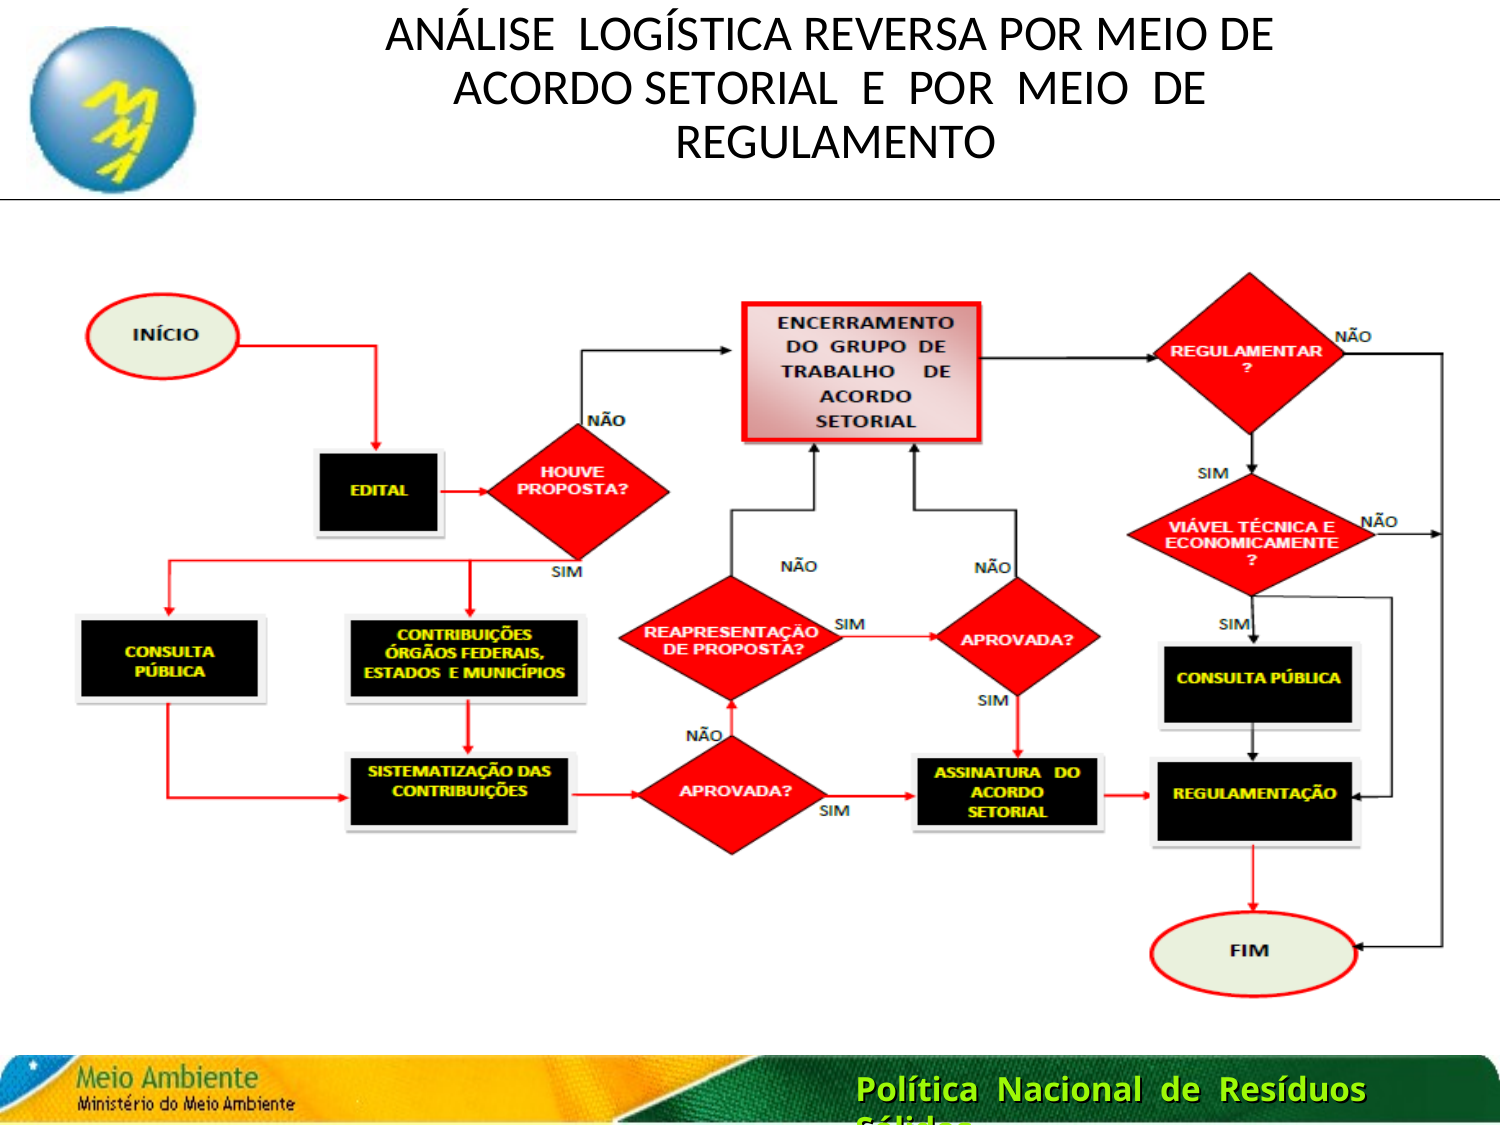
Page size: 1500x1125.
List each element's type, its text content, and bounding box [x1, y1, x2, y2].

picture [29, 1060, 39, 1071]
picture [0, 199, 1500, 1125]
text_box ANÁLISE LOGÍSTICA REVERSA POR MEIO DE ACORDO SETORIAL E POR MEIO DE REGULAMENTO [304, 0, 1368, 199]
picture [26, 26, 202, 197]
